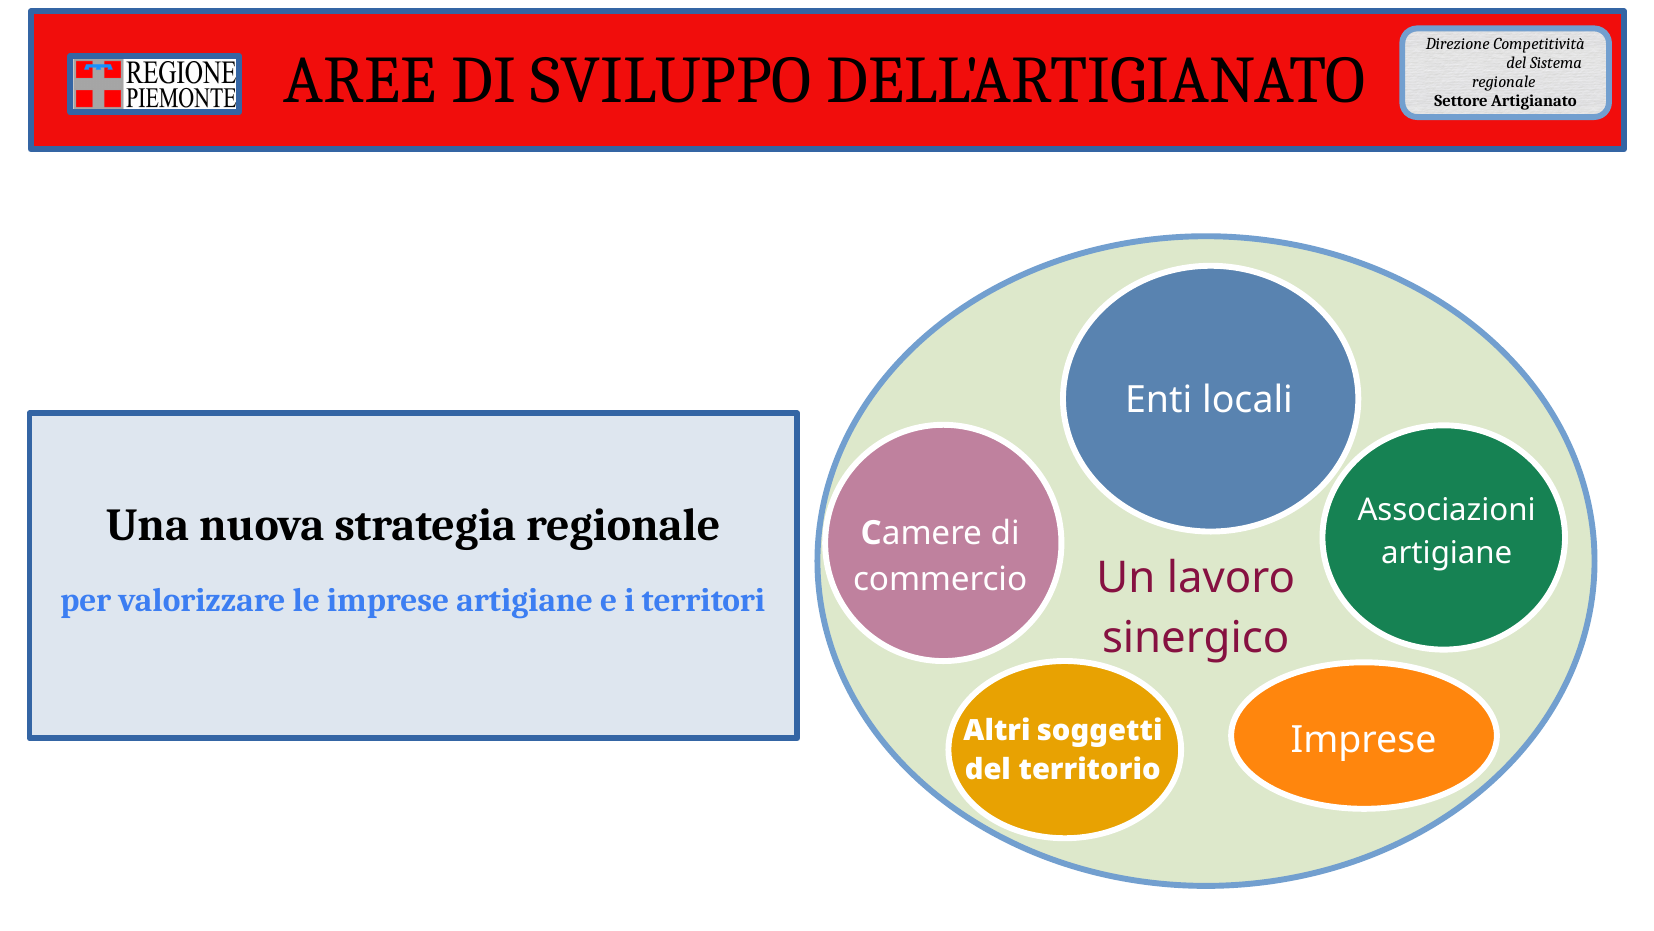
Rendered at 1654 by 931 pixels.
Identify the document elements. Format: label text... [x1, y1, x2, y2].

text_box Enti locali [1092, 354, 1336, 473]
title AREE DI SVILUPPO DELL'ARTIGIANATO [30, 11, 1625, 150]
list Una nuova strategia regionale per valorizzare le imprese artigiane e i territori [29, 413, 798, 739]
text_box [832, 236, 1595, 768]
text_box Altri soggetti del territorio [944, 679, 1182, 818]
text_box Associazioni artigiane [1328, 453, 1565, 635]
picture [73, 59, 237, 110]
text_box Un lavoro sinergico [1062, 531, 1329, 680]
text_box [968, 680, 1472, 886]
text_box Direzione Competitività del Sistema regionale Settore Artigianato [1402, 28, 1610, 118]
text_box [828, 637, 1136, 801]
text_box Imprese [1231, 679, 1506, 798]
text_box Camere di commercio [817, 472, 1063, 637]
